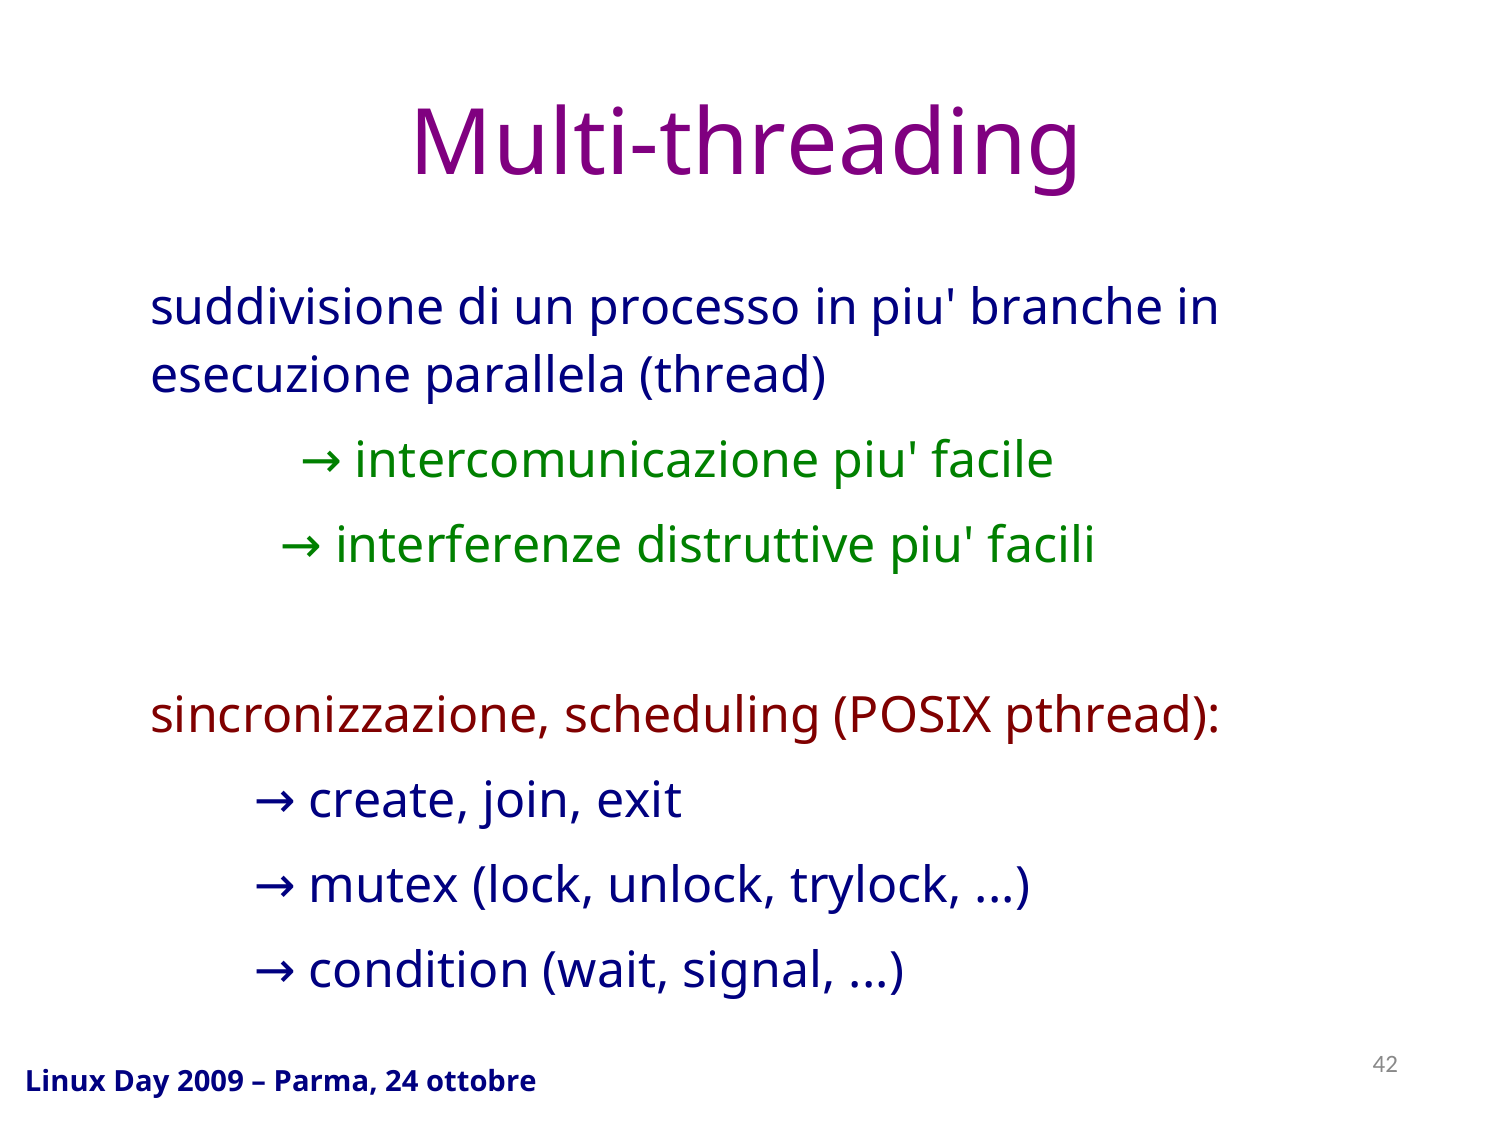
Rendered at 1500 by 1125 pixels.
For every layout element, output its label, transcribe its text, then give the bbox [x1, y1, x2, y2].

title Multi-threading [74, 21, 1420, 257]
subtitle suddivisione di un processo in piu' branche in esecuzione parallela (thread)‏ → intercomunicazione piu' facile → interferenze distruttive piu' facili sincronizzazione, scheduling (POSIX pthread): → create, join, exit → mutex (lock, unlock, trylock, ...)‏ → condition (wait, signal, ...)‏ [74, 265, 1388, 1008]
